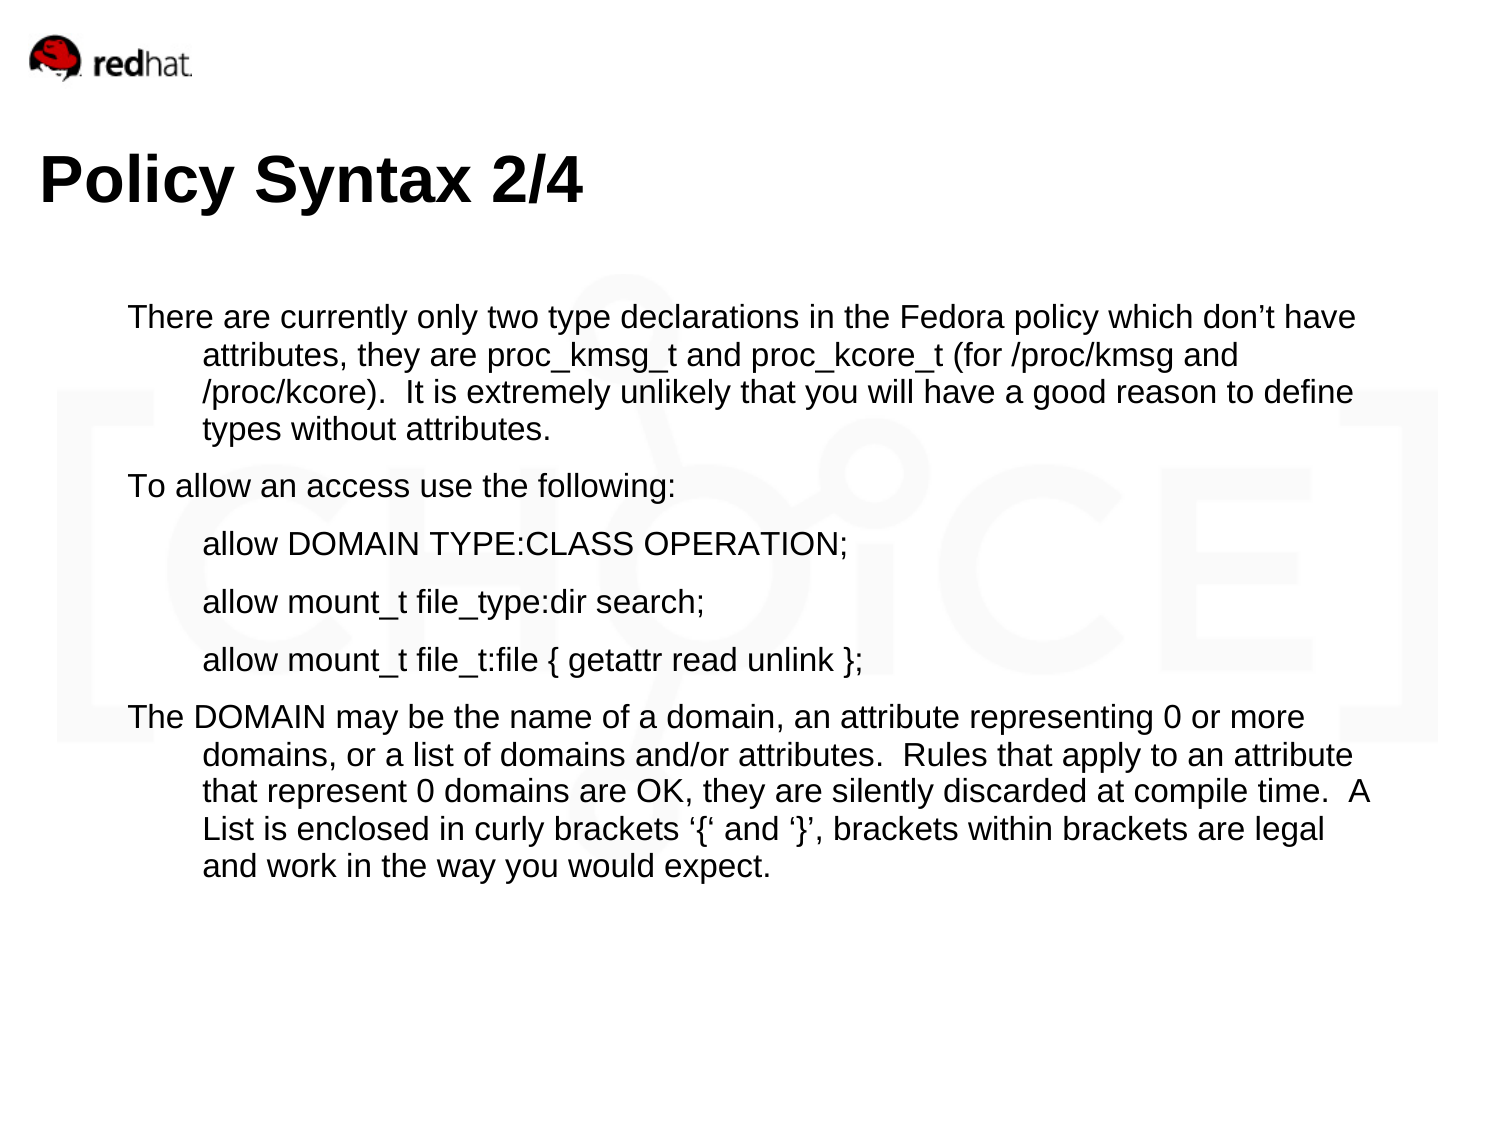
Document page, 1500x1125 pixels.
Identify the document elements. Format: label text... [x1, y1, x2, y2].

title Policy Syntax 2/4 [25, 96, 1378, 225]
picture [28, 33, 192, 89]
picture [57, 274, 1438, 864]
list There are currently only two type declarations in the Fedora policy which don’t have attributes, they are proc_kmsg_t and proc_kcore_t (for /proc/kmsg and /proc/kcore). It is extremely unlikely that you will have a good reason to define types without attributes. To allow an access use the following: allow DOMAIN TYPE:CLASS OPERATION; allow mount_t file_type:dir search; allow mount_t file_t:file { getattr read unlink }; The DOMAIN may be the name of a domain, an attribute representing 0 or more domains, or a list of domains and/or attributes. Rules that apply to an attribute that represent 0 domains are OK, they are silently discarded at compile time. A List is enclosed in curly brackets ‘{‘ and ‘}’, brackets within brackets are legal and work in the way you would expect. [112, 291, 1389, 950]
